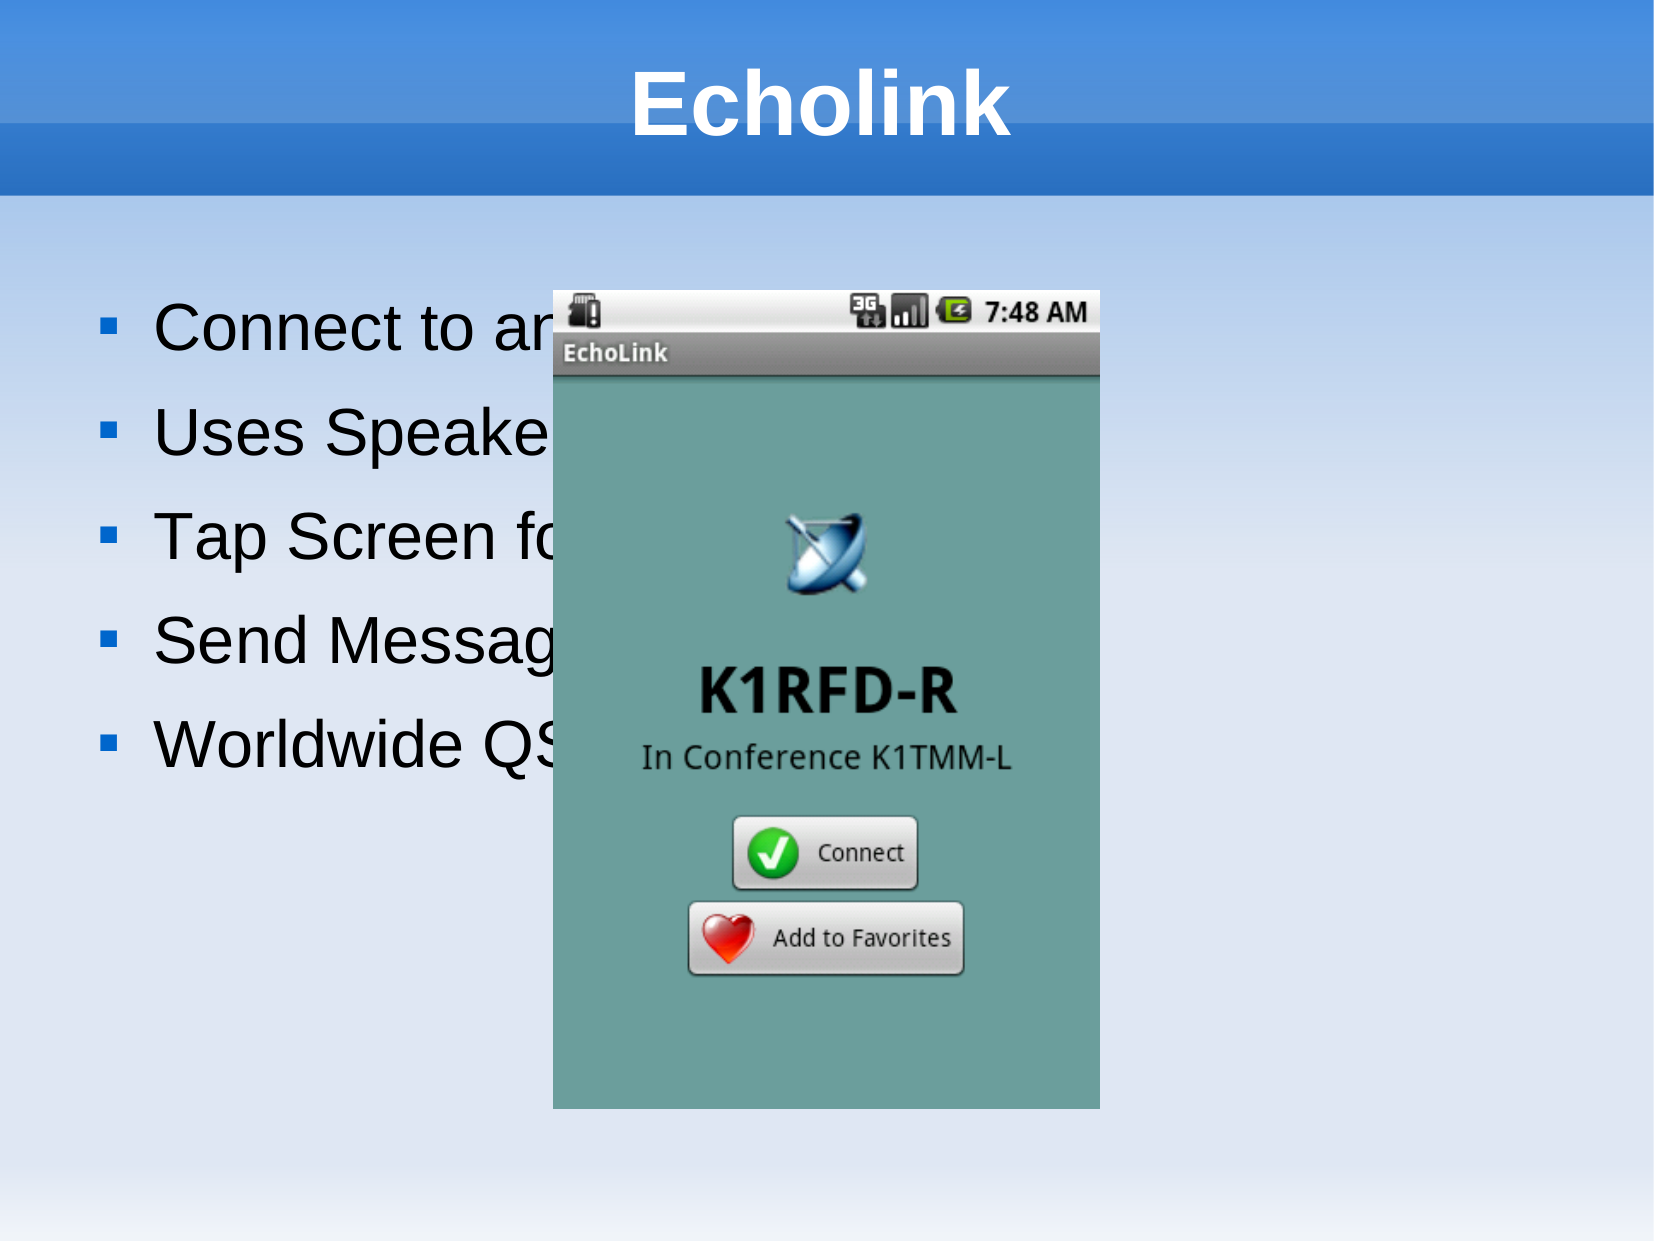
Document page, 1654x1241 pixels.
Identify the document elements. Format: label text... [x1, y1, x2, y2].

title Echolink [76, 7, 1565, 200]
list Connect to any Echolink system Uses Speaker & Mic Tap Screen for PTT Send Messages Worldwide QSOs [82, 290, 553, 1094]
picture [0, 0, 1654, 1241]
